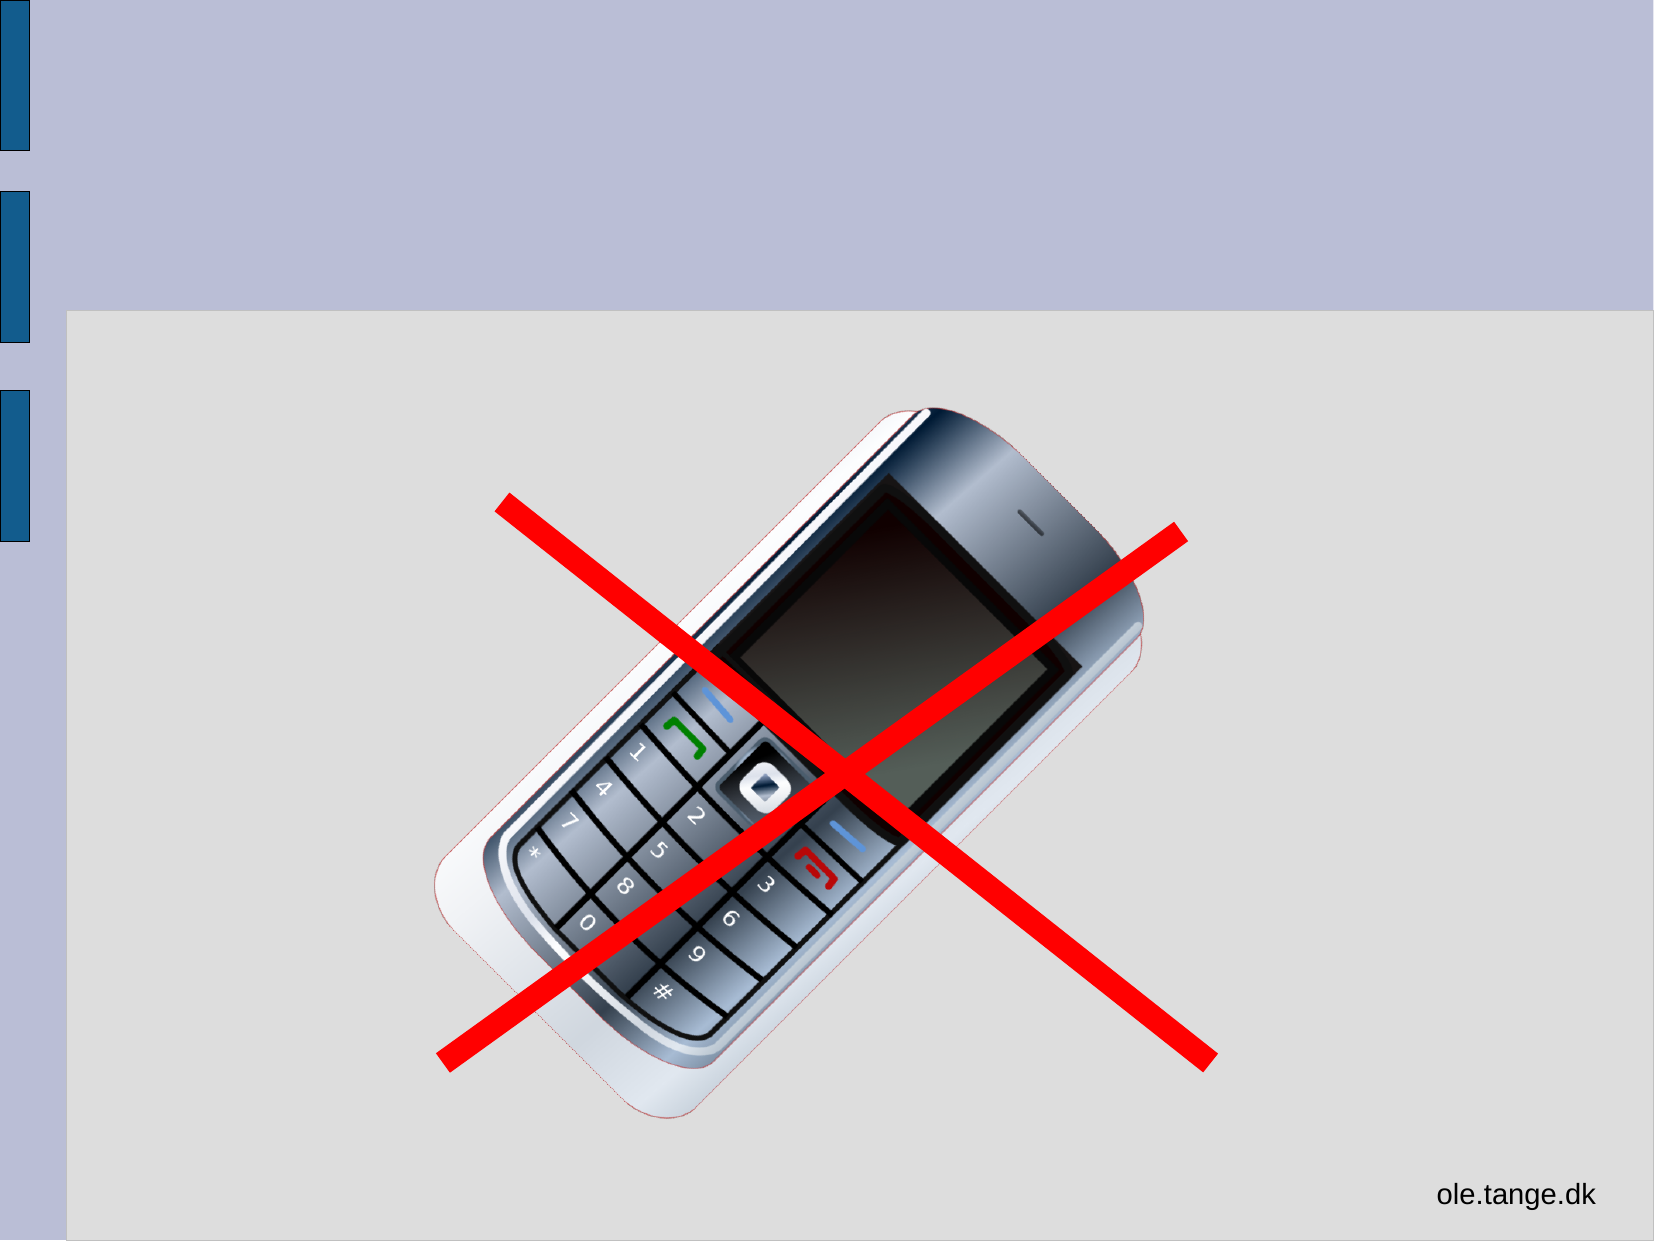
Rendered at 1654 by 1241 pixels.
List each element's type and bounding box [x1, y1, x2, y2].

picture [535, 789, 939, 1140]
picture [676, 366, 1125, 757]
picture [411, 641, 823, 994]
picture [867, 575, 1185, 846]
